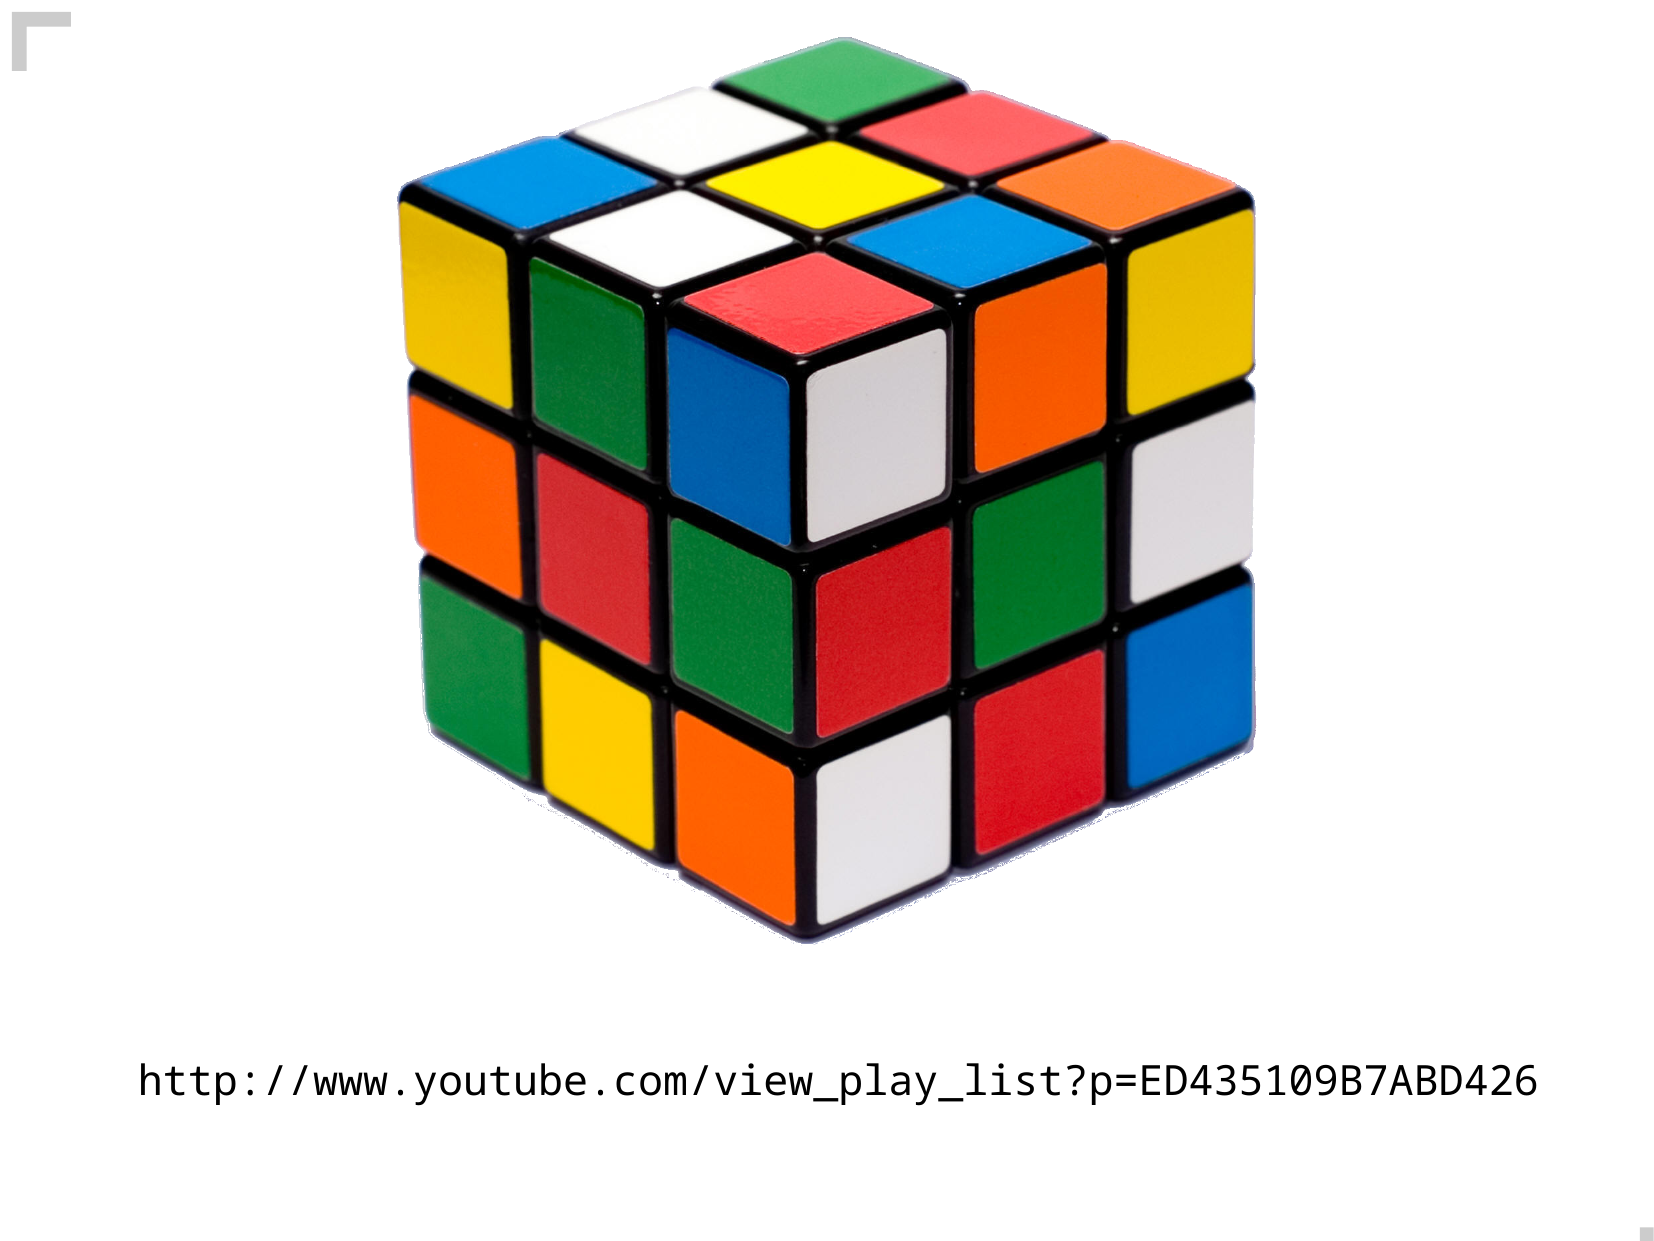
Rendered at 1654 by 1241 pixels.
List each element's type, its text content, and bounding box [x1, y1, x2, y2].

subtitle http://www.youtube.com/view_play_list?p=ED435109B7ABD426 [118, 1041, 1558, 1090]
picture [397, 37, 1257, 946]
